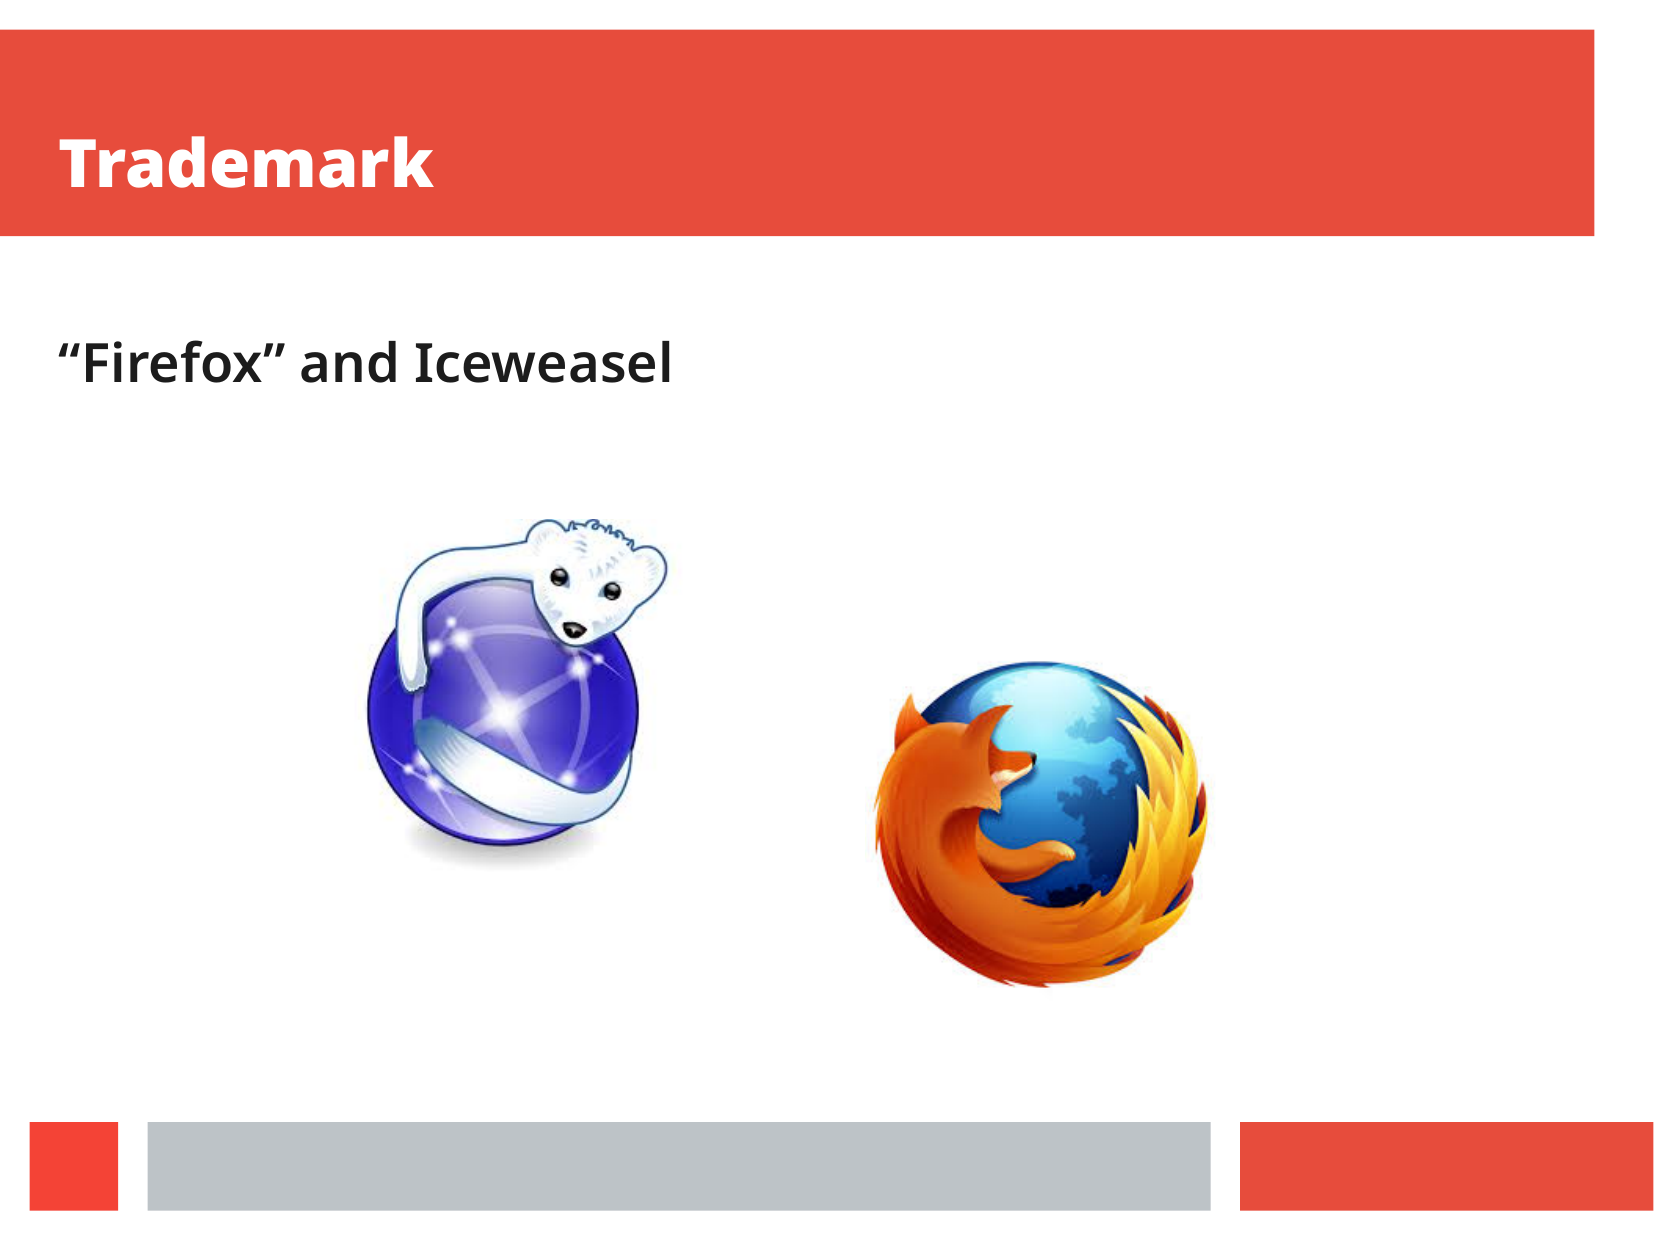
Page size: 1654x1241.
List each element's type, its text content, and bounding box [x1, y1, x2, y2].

picture [865, 649, 1217, 1002]
list “Firefox” and Iceweasel [59, 324, 1565, 1093]
title Trademark [59, 59, 1595, 207]
picture [330, 519, 683, 872]
